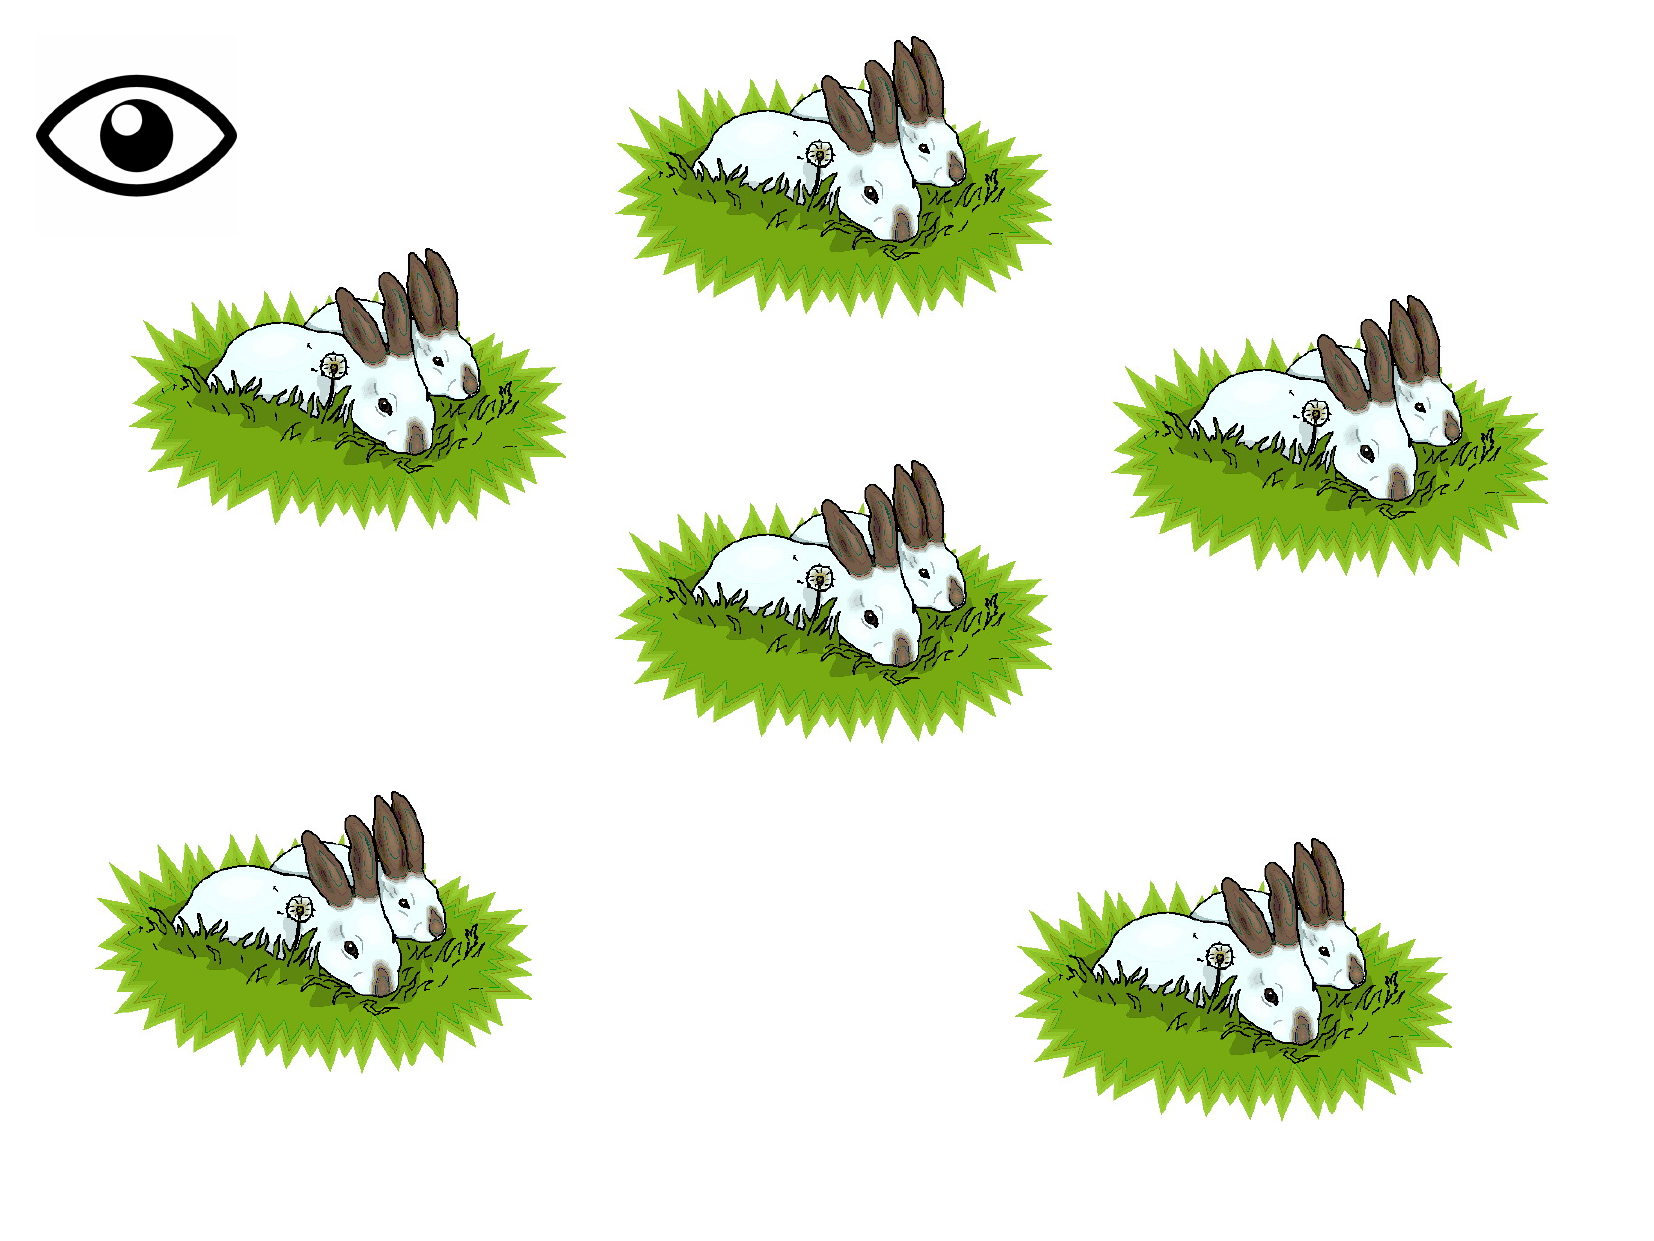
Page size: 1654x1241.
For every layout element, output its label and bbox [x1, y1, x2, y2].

picture [1111, 295, 1548, 578]
picture [129, 248, 566, 532]
picture [615, 460, 1052, 744]
picture [615, 36, 1052, 319]
picture [1015, 838, 1452, 1122]
picture [36, 35, 237, 236]
picture [95, 791, 532, 1074]
